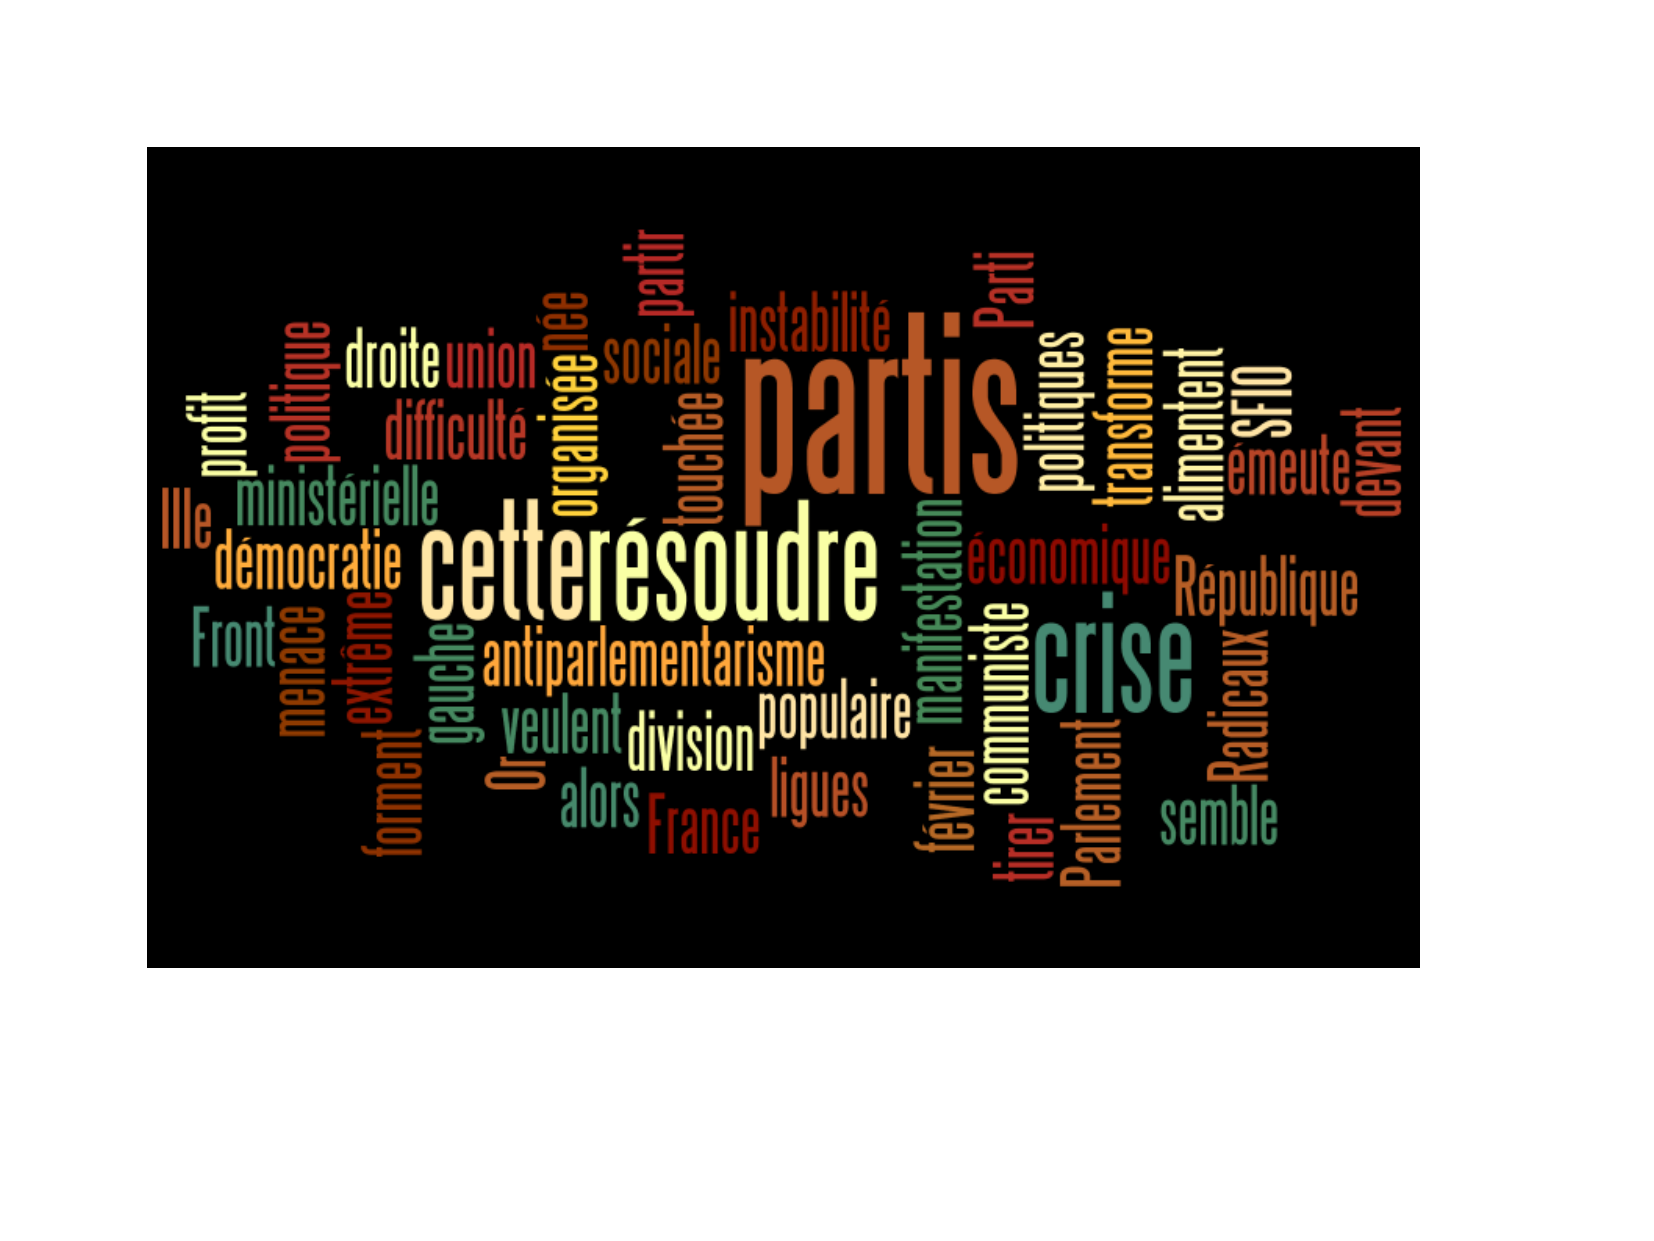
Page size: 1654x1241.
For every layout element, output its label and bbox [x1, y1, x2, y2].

picture [147, 147, 1420, 968]
